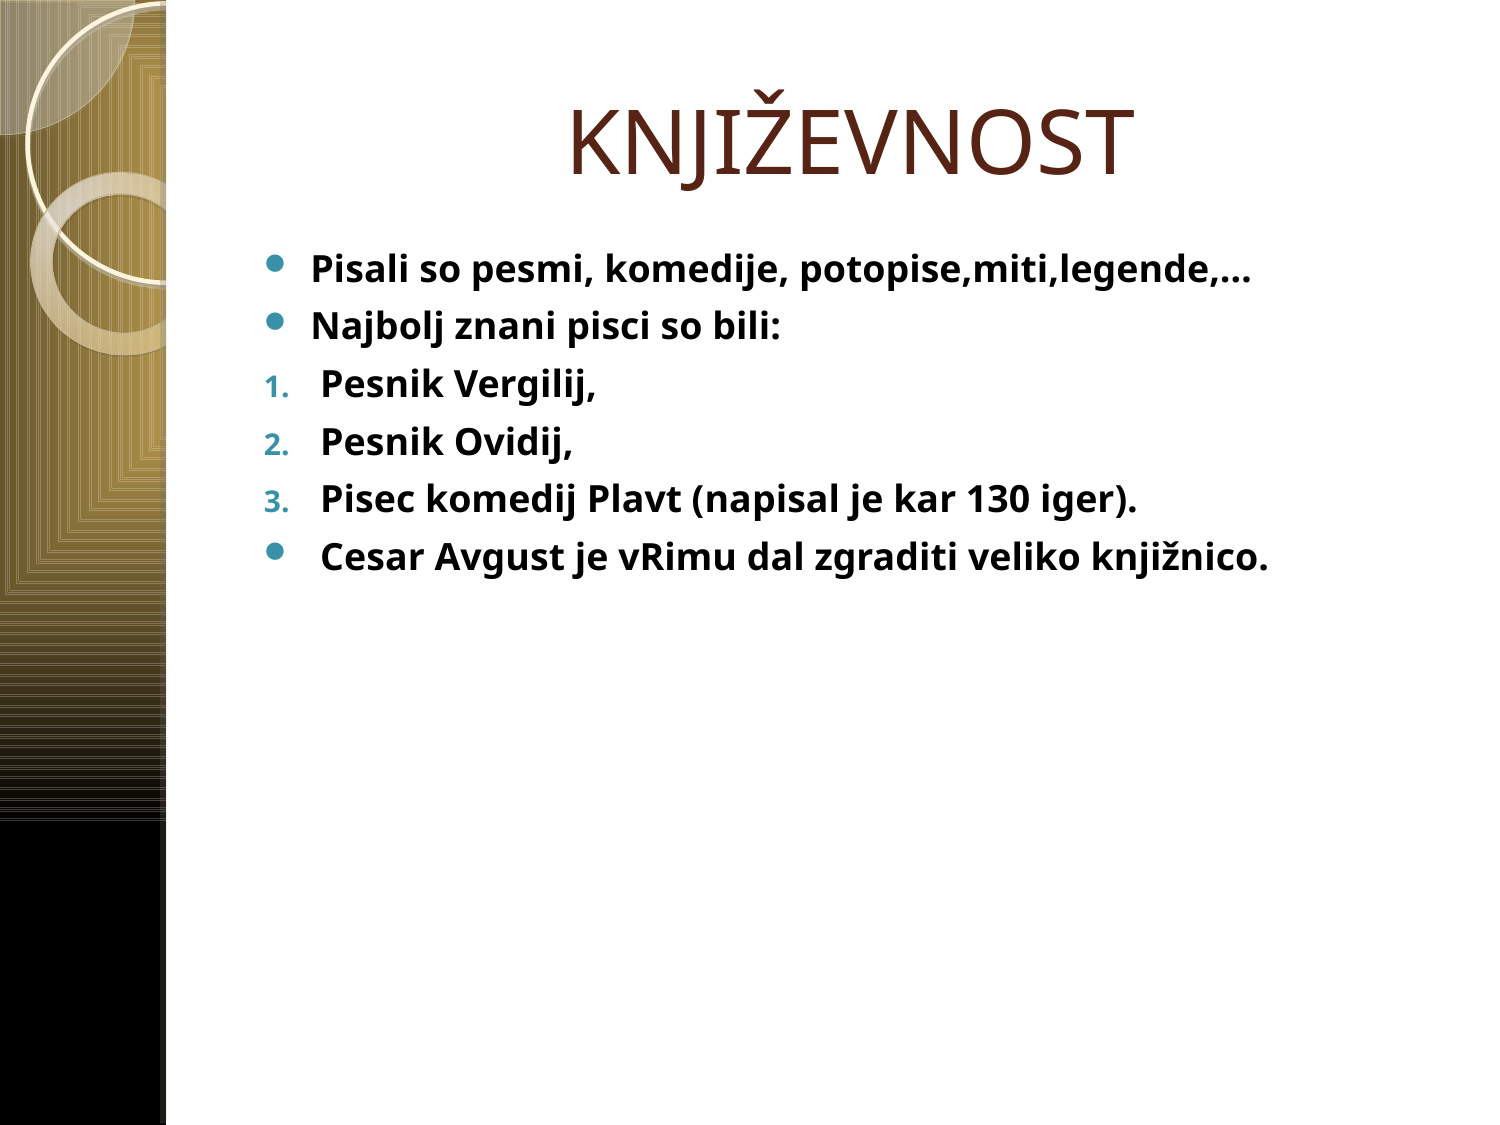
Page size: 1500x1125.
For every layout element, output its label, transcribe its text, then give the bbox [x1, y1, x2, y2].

title KNJIŽEVNOST [235, 45, 1466, 233]
list Pisali so pesmi, komedije, potopise,miti,legende,… Najbolj znani pisci so bili: Pesnik Vergilij, Pesnik Ovidij, Pisec komedij Plavt (napisal je kar 130 iger). Cesar Avgust je vRimu dal zgraditi veliko knjižnico. [235, 237, 1466, 1025]
